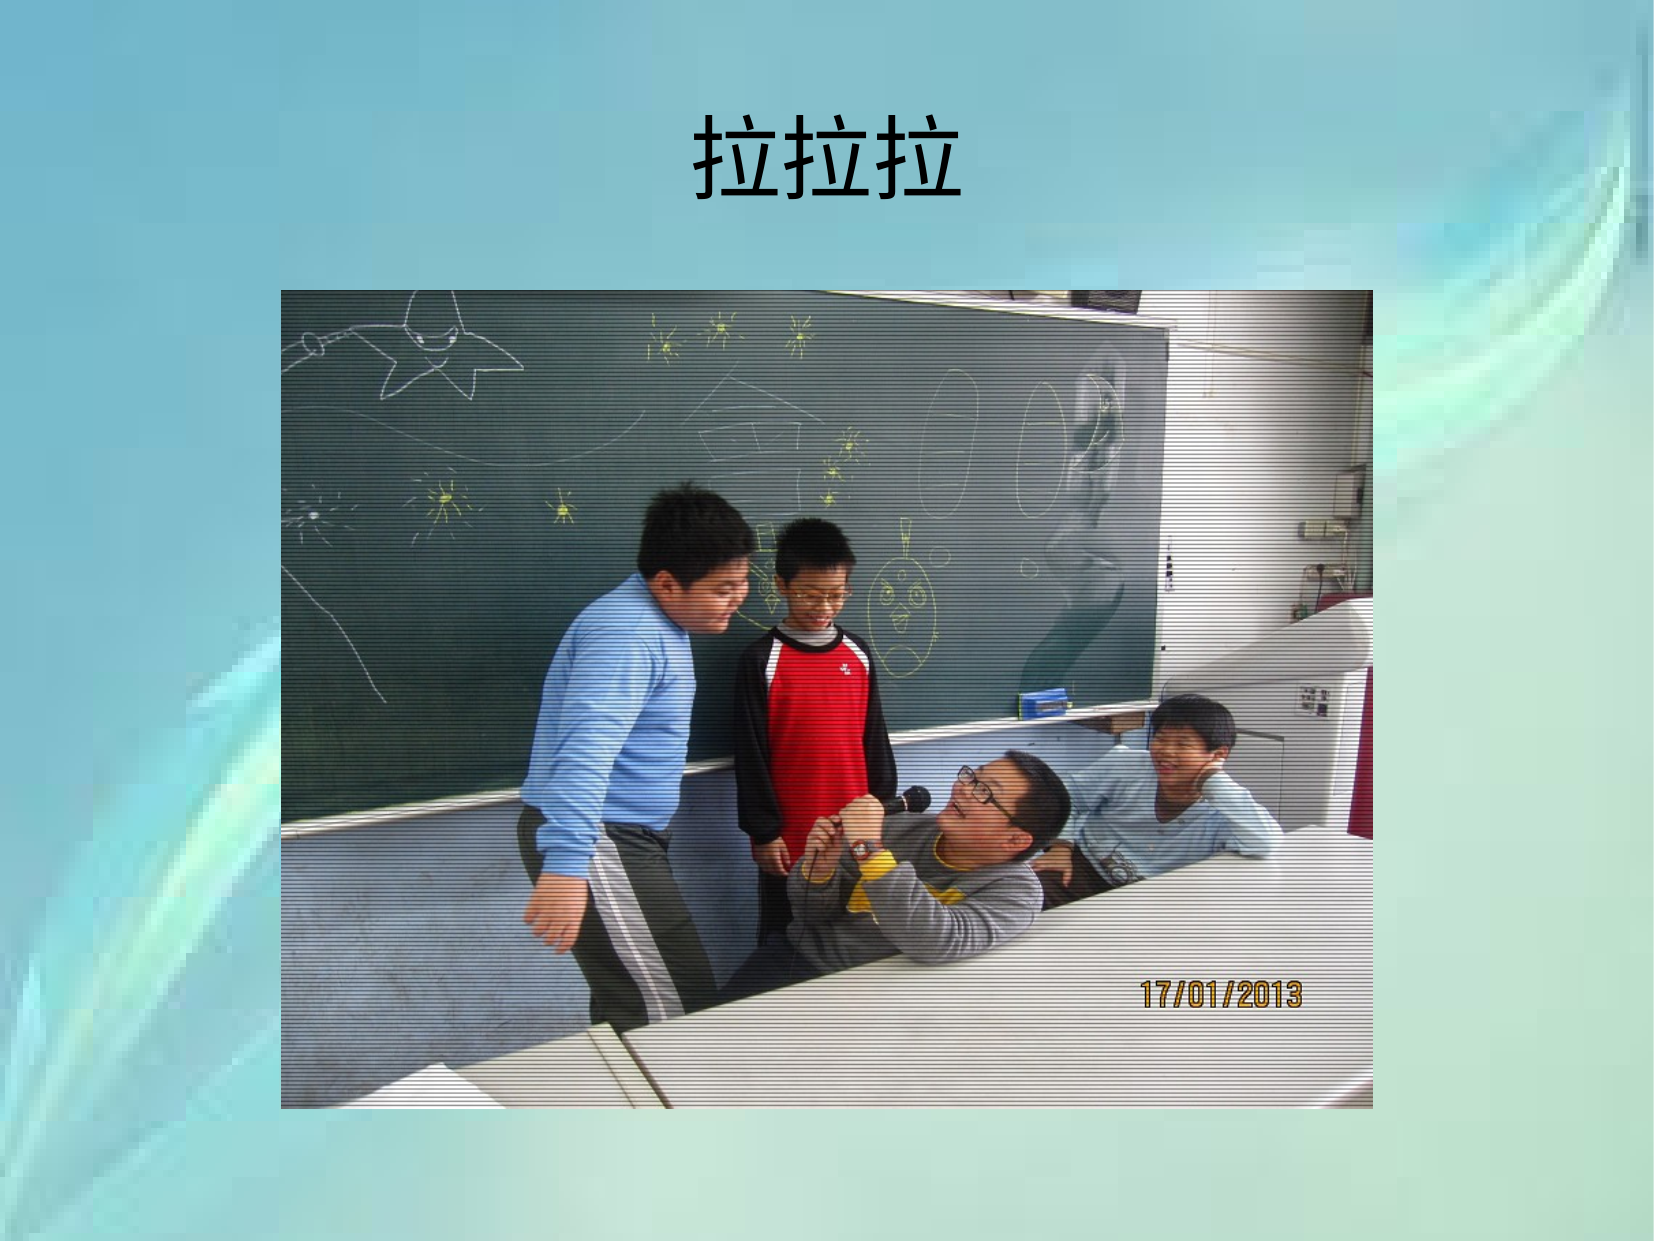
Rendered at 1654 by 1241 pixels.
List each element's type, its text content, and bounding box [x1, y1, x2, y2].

title 拉拉拉 [82, 49, 1571, 257]
picture [0, 0, 1654, 1241]
